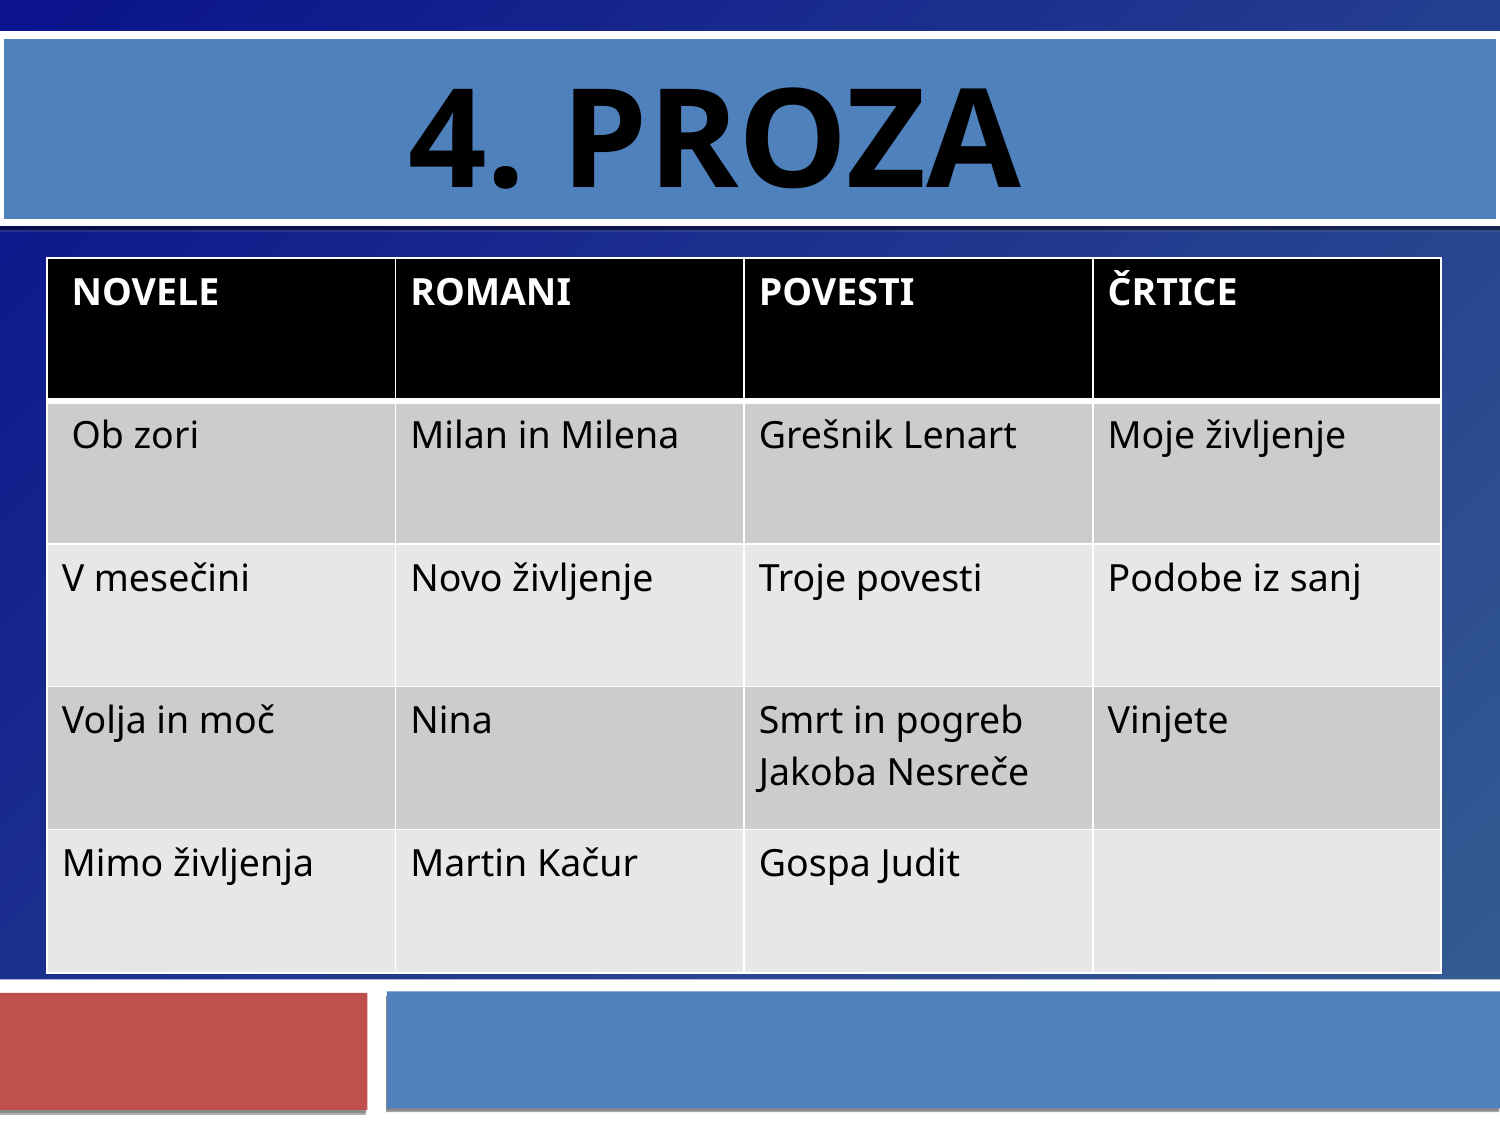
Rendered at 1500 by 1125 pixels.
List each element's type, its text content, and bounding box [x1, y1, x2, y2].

table_cell Smrt in pogreb Jakoba Nesreče [745, 687, 1092, 829]
table_cell Gospa Judit [745, 830, 1092, 972]
table_cell Moje življenje [1094, 404, 1440, 543]
title 4. PROZA [0, 35, 1500, 223]
table_cell Milan in Milena [396, 404, 743, 543]
table_cell Ob zori [48, 404, 395, 543]
table_cell Volja in moč [48, 687, 395, 829]
table_cell [1094, 830, 1440, 972]
table_cell Martin Kačur [396, 830, 743, 972]
table_cell Podobe iz sanj [1094, 545, 1440, 686]
table_cell Troje povesti [745, 545, 1092, 686]
table_header ČRTICE [1094, 259, 1440, 398]
table_cell Nina [396, 687, 743, 829]
table_cell V mesečini [48, 545, 395, 686]
table_cell Mimo življenja [48, 830, 395, 972]
table_cell Novo življenje [396, 545, 743, 686]
table_cell Vinjete [1094, 687, 1440, 829]
table_header NOVELE [48, 259, 395, 398]
table_cell Grešnik Lenart [745, 404, 1092, 543]
table_header ROMANI [396, 259, 743, 398]
table_header POVESTI [745, 259, 1092, 398]
